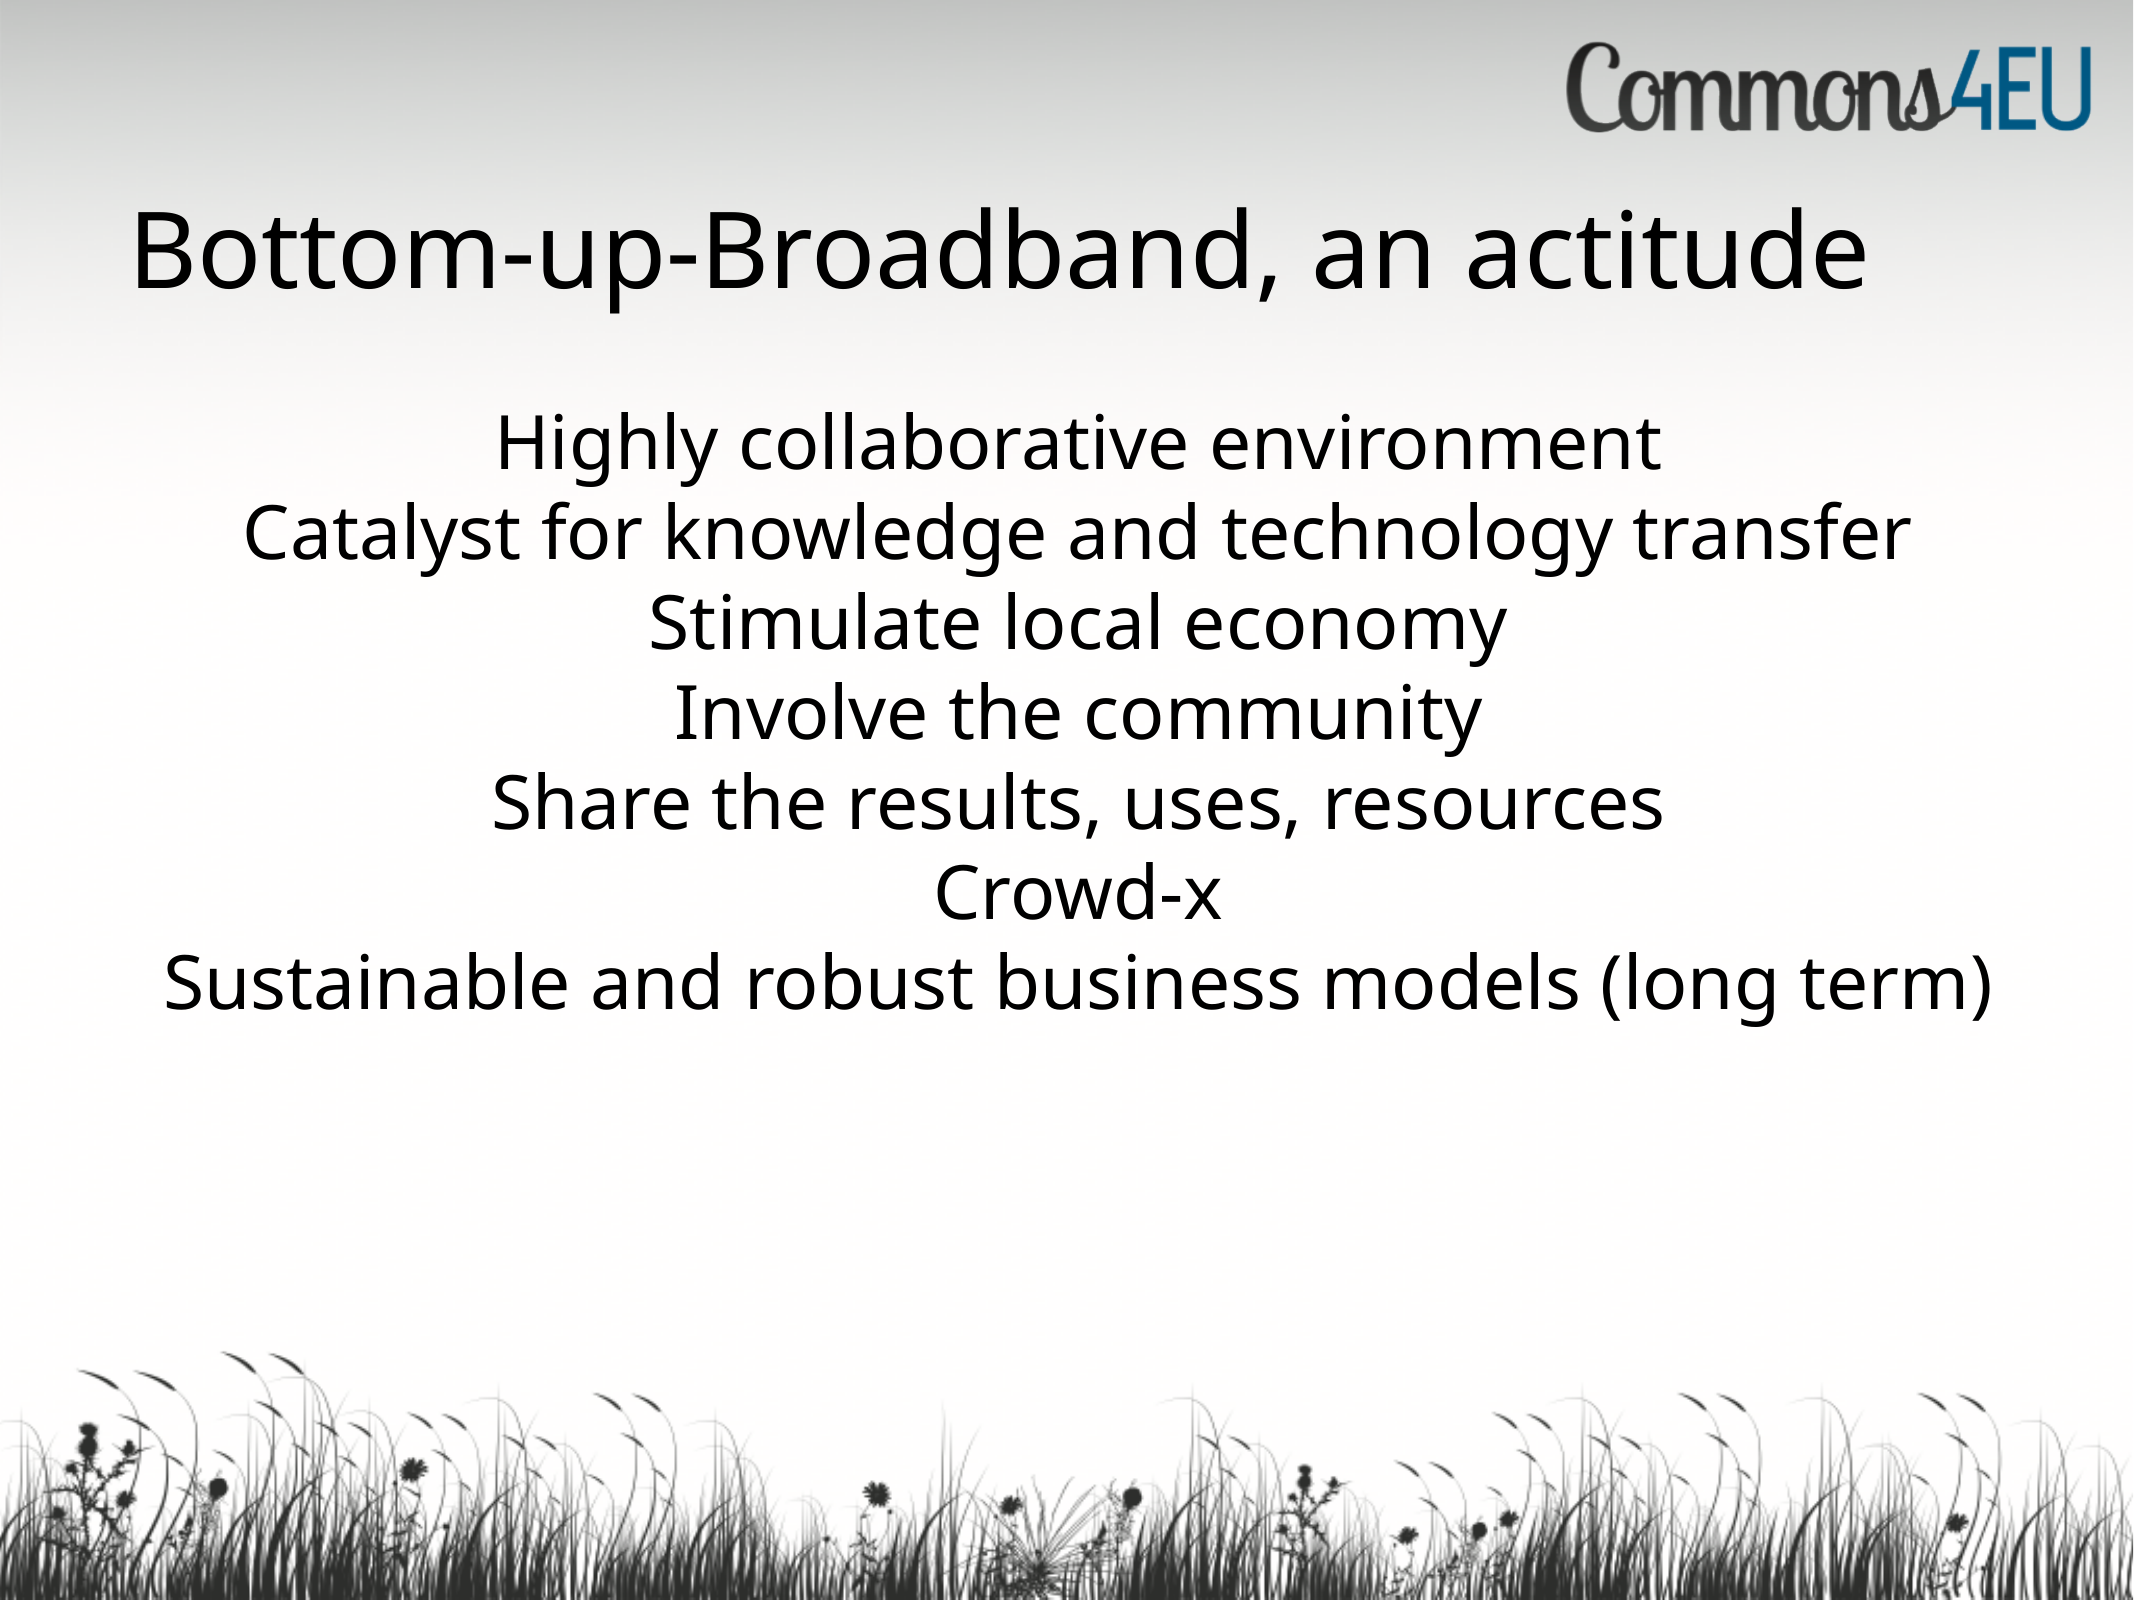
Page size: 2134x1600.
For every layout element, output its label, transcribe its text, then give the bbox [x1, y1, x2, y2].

title Bottom-up-Broadband, an actitude [106, 158, 2027, 331]
picture [0, 0, 2134, 1600]
list Highly collaborative environment Catalyst for knowledge and technology transfer Stimulate local economy Involve the community Share the results, uses, resources Crowd-x Sustainable and robust business models (long term) [106, 373, 2051, 1144]
